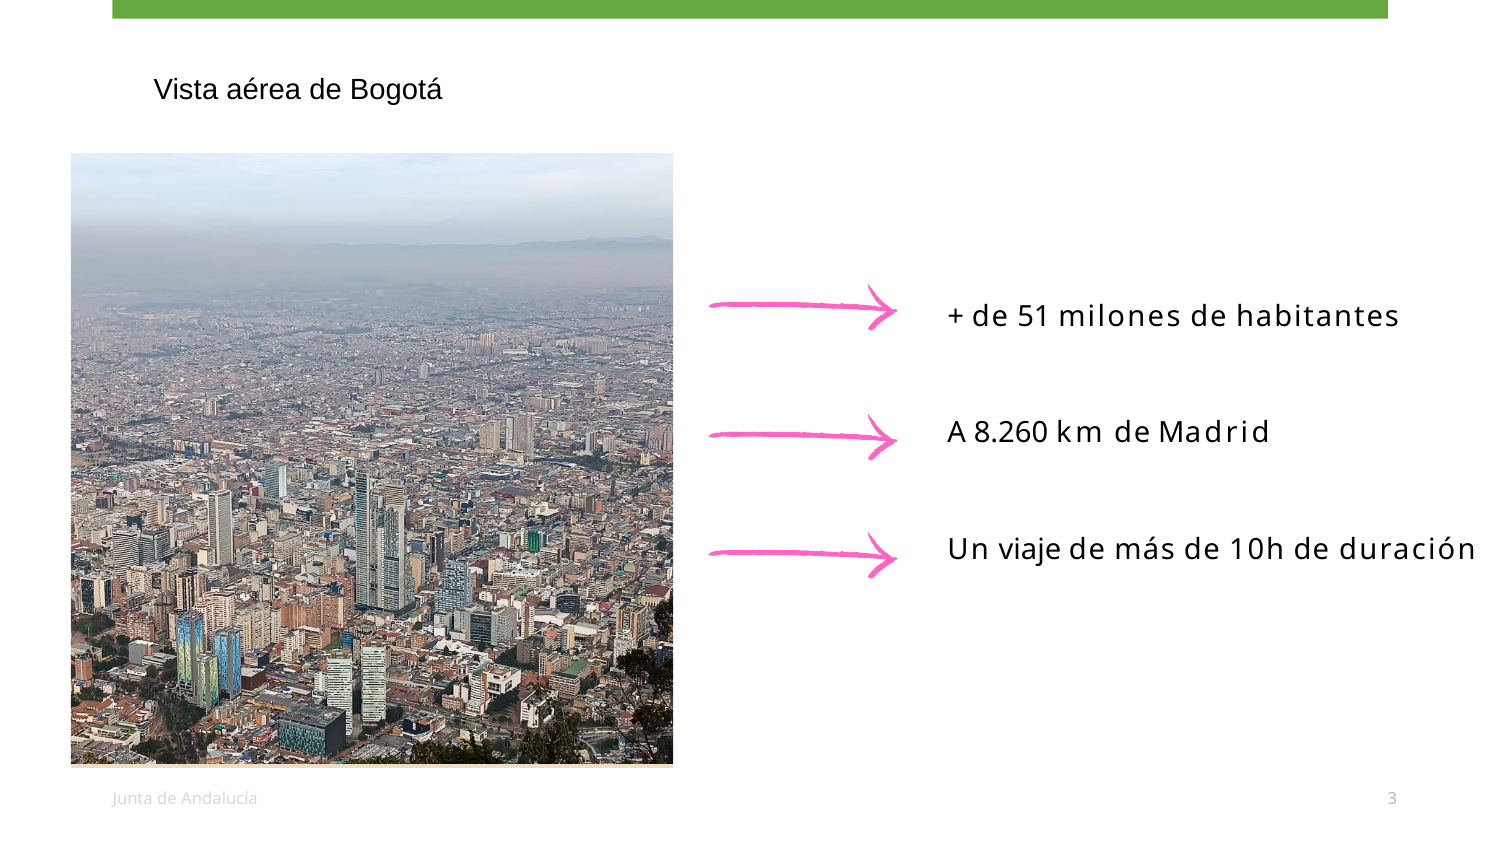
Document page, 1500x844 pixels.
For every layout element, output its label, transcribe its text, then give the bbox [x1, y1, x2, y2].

text_box Vista aérea de Bogotá [153, 70, 638, 153]
picture [70, 153, 674, 768]
text_box [112, 0, 1388, 19]
text_box [708, 531, 898, 579]
text_box [708, 413, 898, 461]
text_box + de 51 milones de habitantes A 8.260 km de Madrid Un viaje de más de 10h de duración [945, 295, 1500, 566]
text_box [708, 283, 898, 331]
slide_number <número> [1387, 787, 1478, 844]
